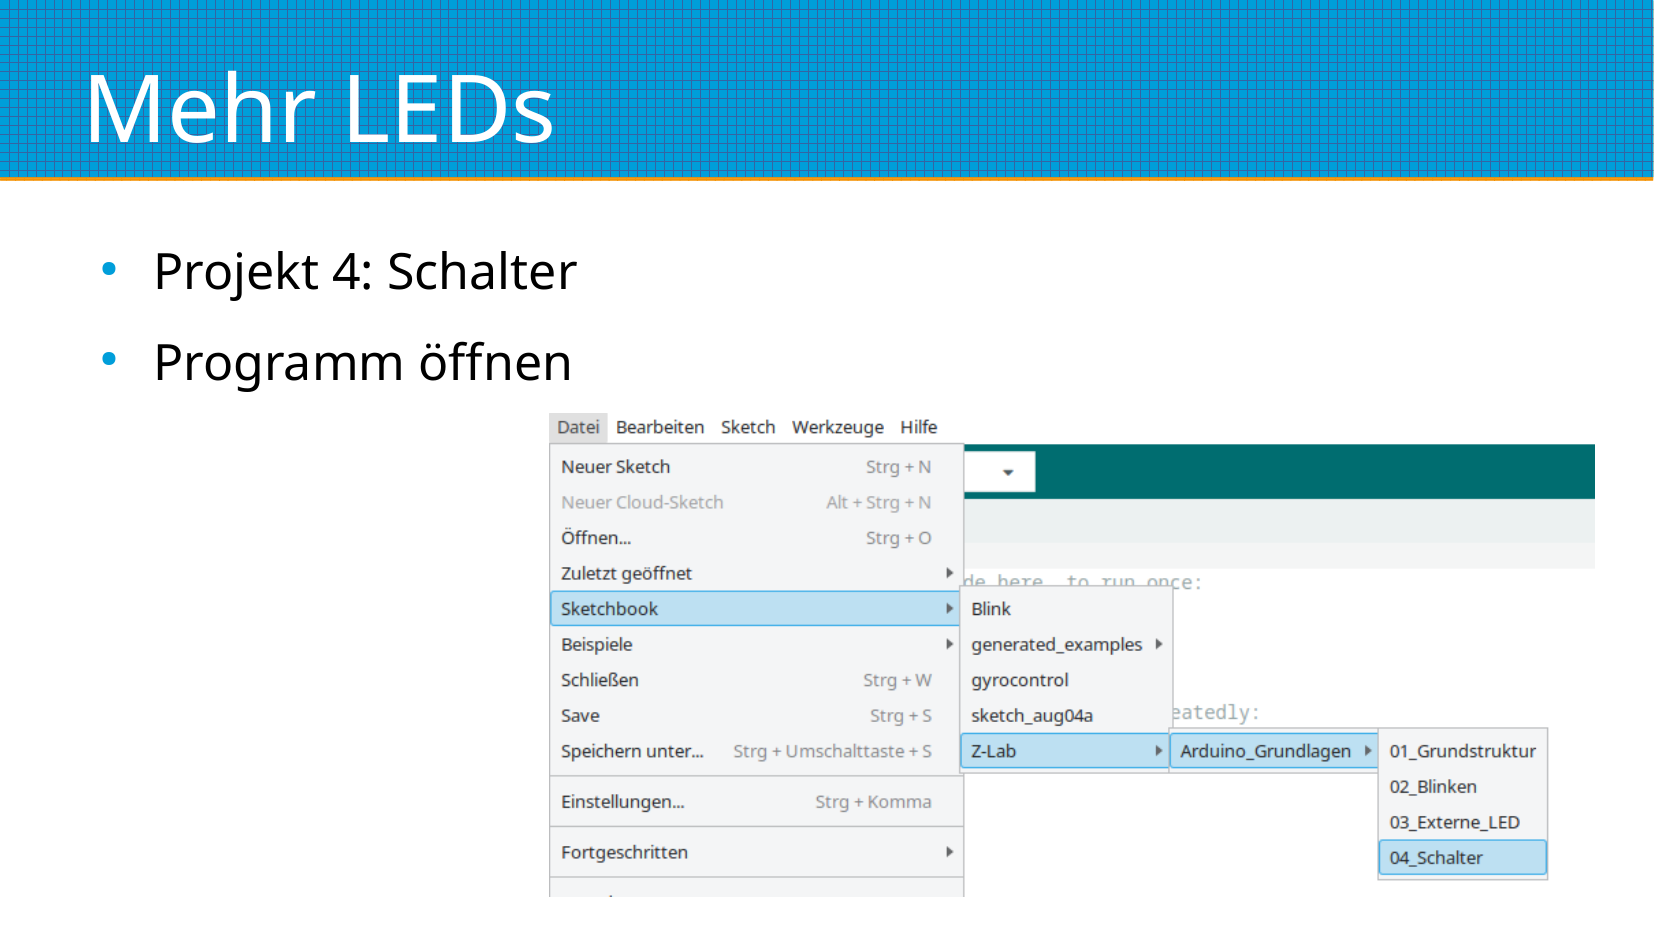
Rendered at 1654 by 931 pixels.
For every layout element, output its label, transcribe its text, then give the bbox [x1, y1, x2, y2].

picture [549, 413, 1595, 897]
list Projekt 4: Schalter Programm öffnen [82, 236, 1563, 811]
title Mehr LEDs [82, 14, 1571, 171]
